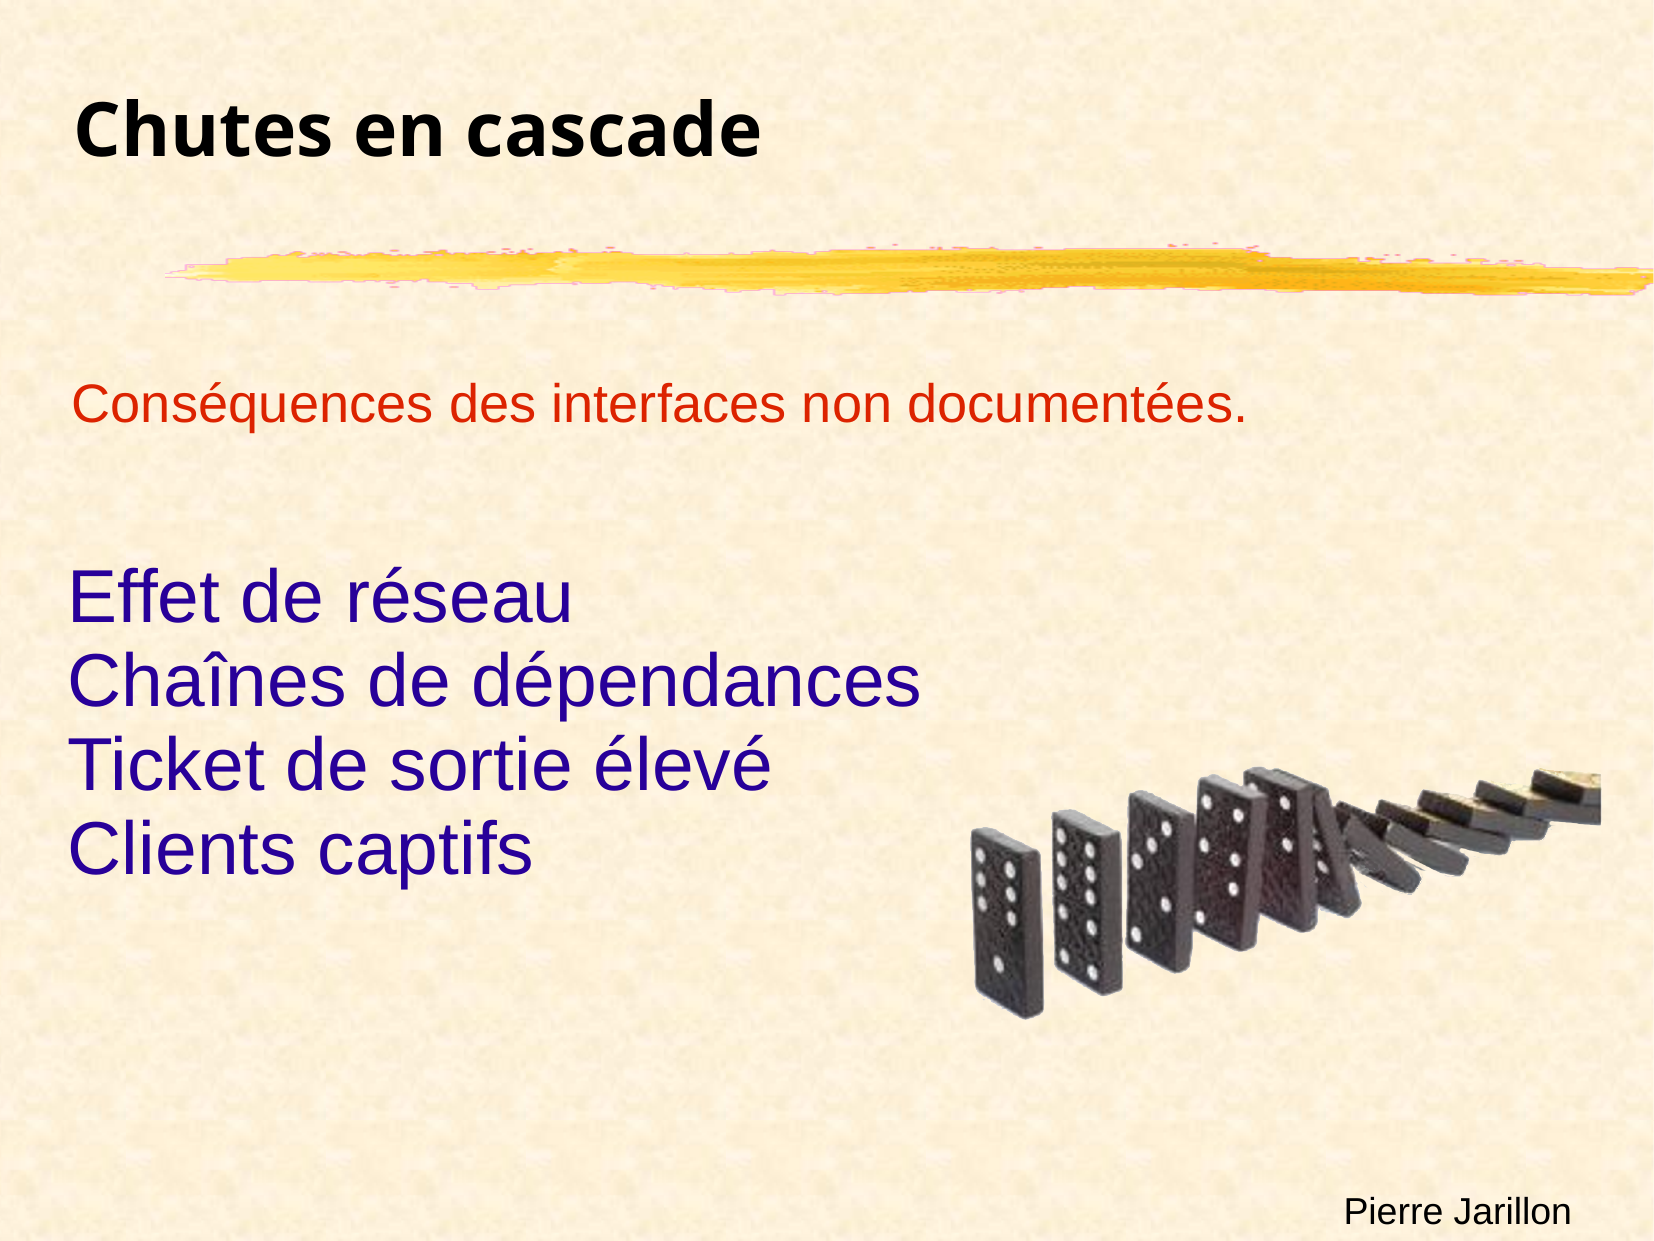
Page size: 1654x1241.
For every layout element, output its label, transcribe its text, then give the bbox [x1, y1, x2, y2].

picture [0, 0, 1654, 1241]
text_box Conséquences des interfaces non documentées. [56, 366, 1598, 444]
text_box Effet de réseau Chaînes de dépendances Ticket de sortie élevé Clients captifs [52, 547, 1073, 1048]
title Chutes en cascade [73, 2, 1479, 254]
